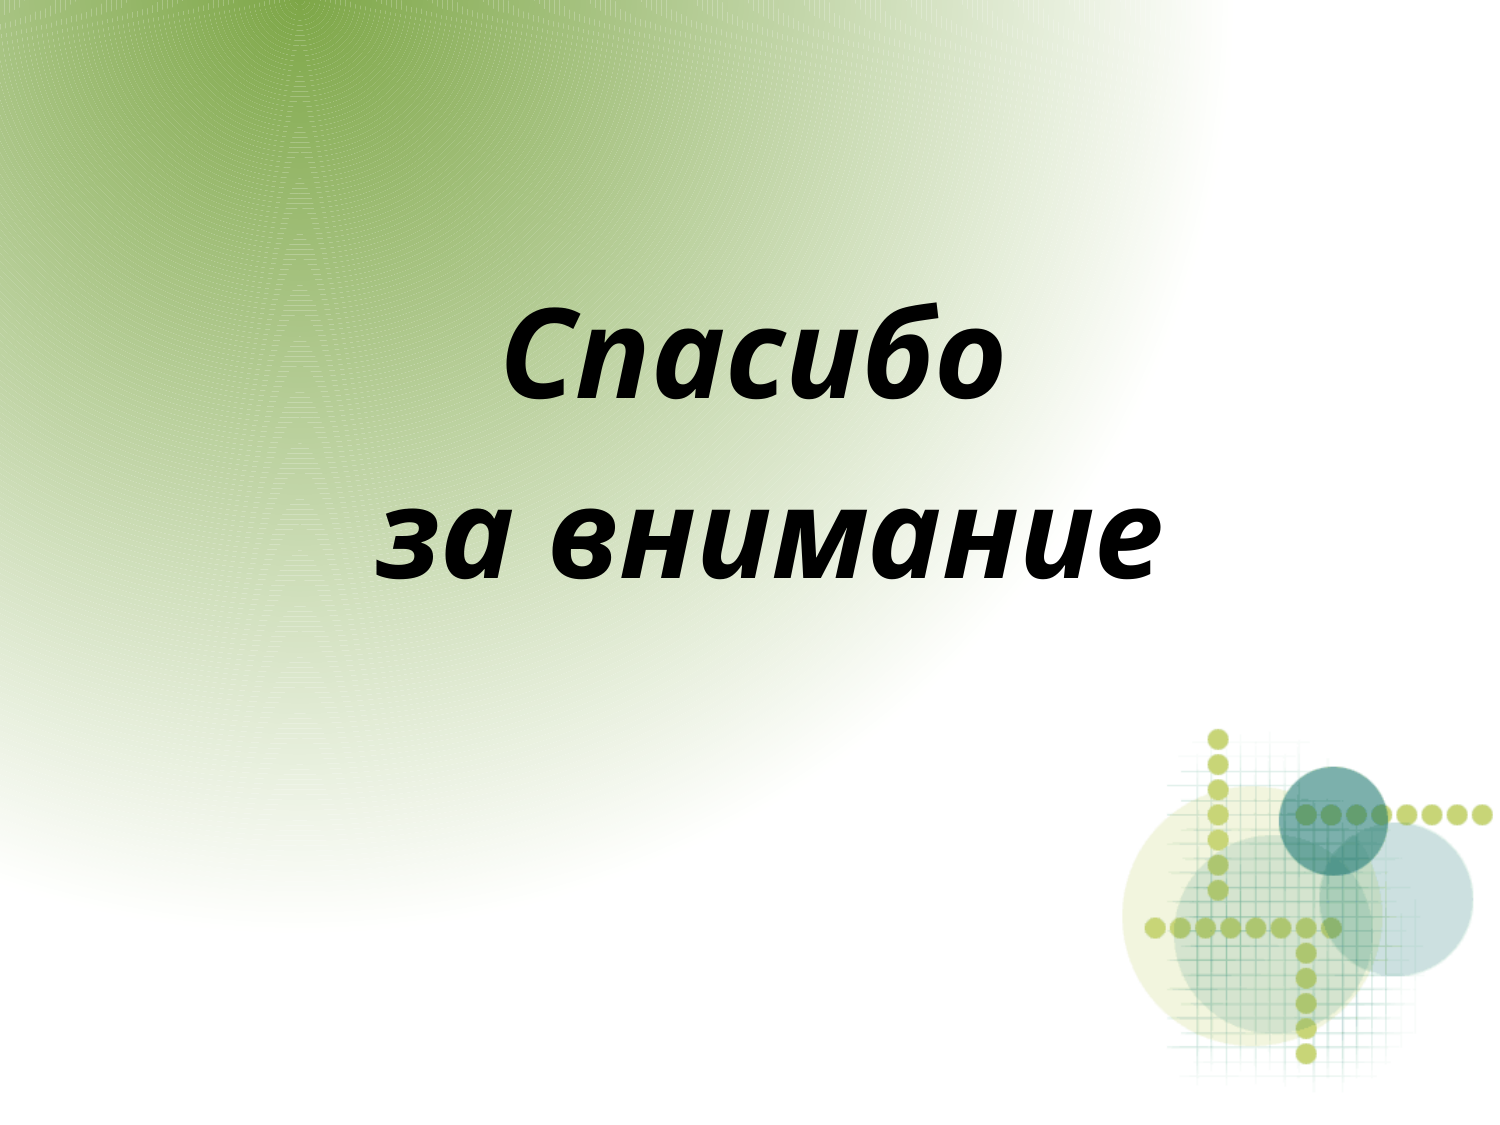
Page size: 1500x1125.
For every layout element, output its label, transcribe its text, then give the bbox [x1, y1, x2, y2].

picture [1110, 718, 1500, 1098]
list Спасибо за внимание [82, 86, 1425, 774]
